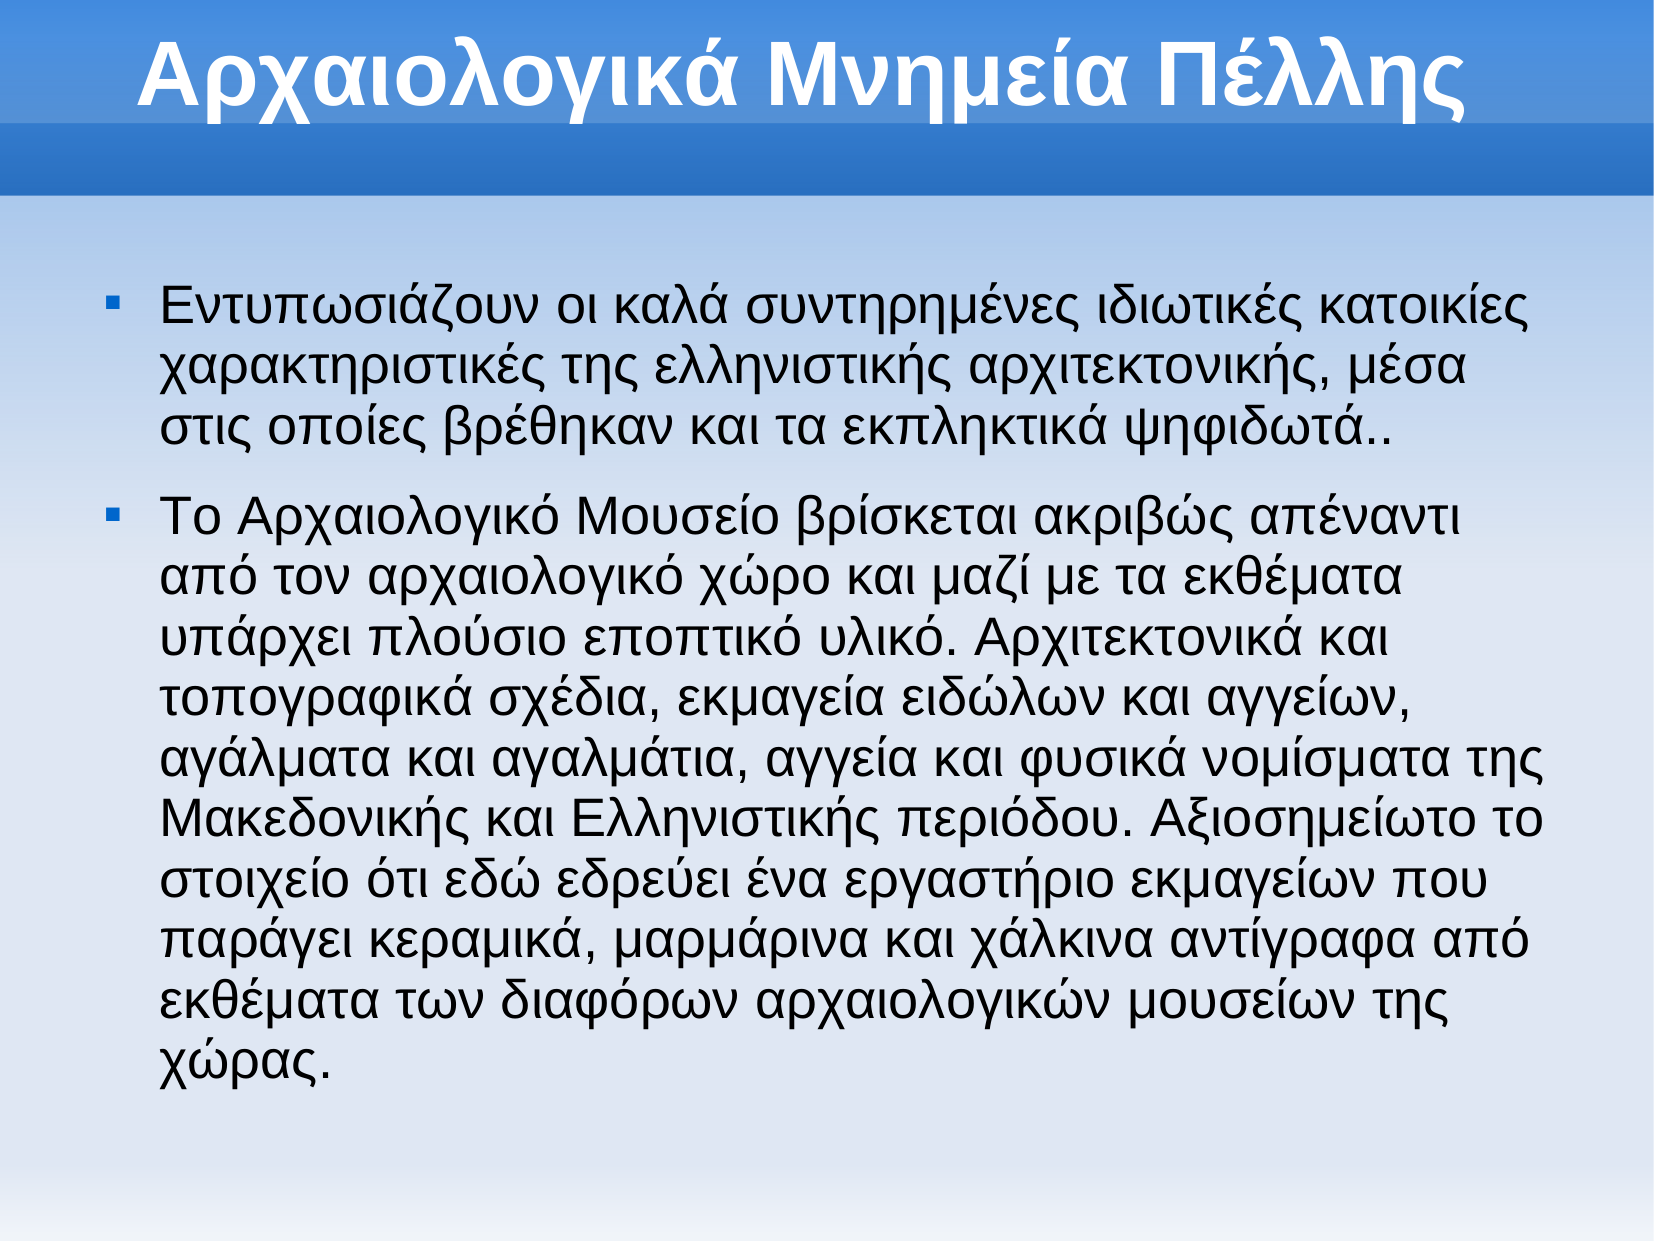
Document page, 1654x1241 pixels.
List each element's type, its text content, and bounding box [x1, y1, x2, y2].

list Εντυπωσιάζουν οι καλά συντηρημένες ιδιωτικές κατοικίες χαρακτηριστικές της ελληνιστικής αρχιτεκτονικής, μέσα στις οποίες βρέθηκαν και τα εκπληκτικά ψηφιδωτά.. Το Αρχαιολογικό Μουσείο βρίσκεται ακριβώς απέναντι από τον αρχαιολογικό χώρο και μαζί με τα εκθέματα υπάρχει πλούσιο εποπτικό υλικό. Αρχιτεκτονικά και τοπογραφικά σχέδια, εκμαγεία ειδώλων και αγγείων, αγάλματα και αγαλμάτια, αγγεία και φυσικά νομίσματα της Μακεδονικής και Ελληνιστικής περιόδου. Αξιοσημείωτο το στοιχείο ότι εδώ εδρεύει ένα εργαστήριο εκμαγείων που παράγει κεραμικά, μαρμάρινα και χάλκινα αντίγραφα από εκθέματα των διαφόρων αρχαιολογικών μουσείων της χώρας. [88, 274, 1577, 1093]
title Αρχαιολογικά Μνημεία Πέλλης [59, 0, 1548, 178]
picture [0, 0, 1654, 1241]
